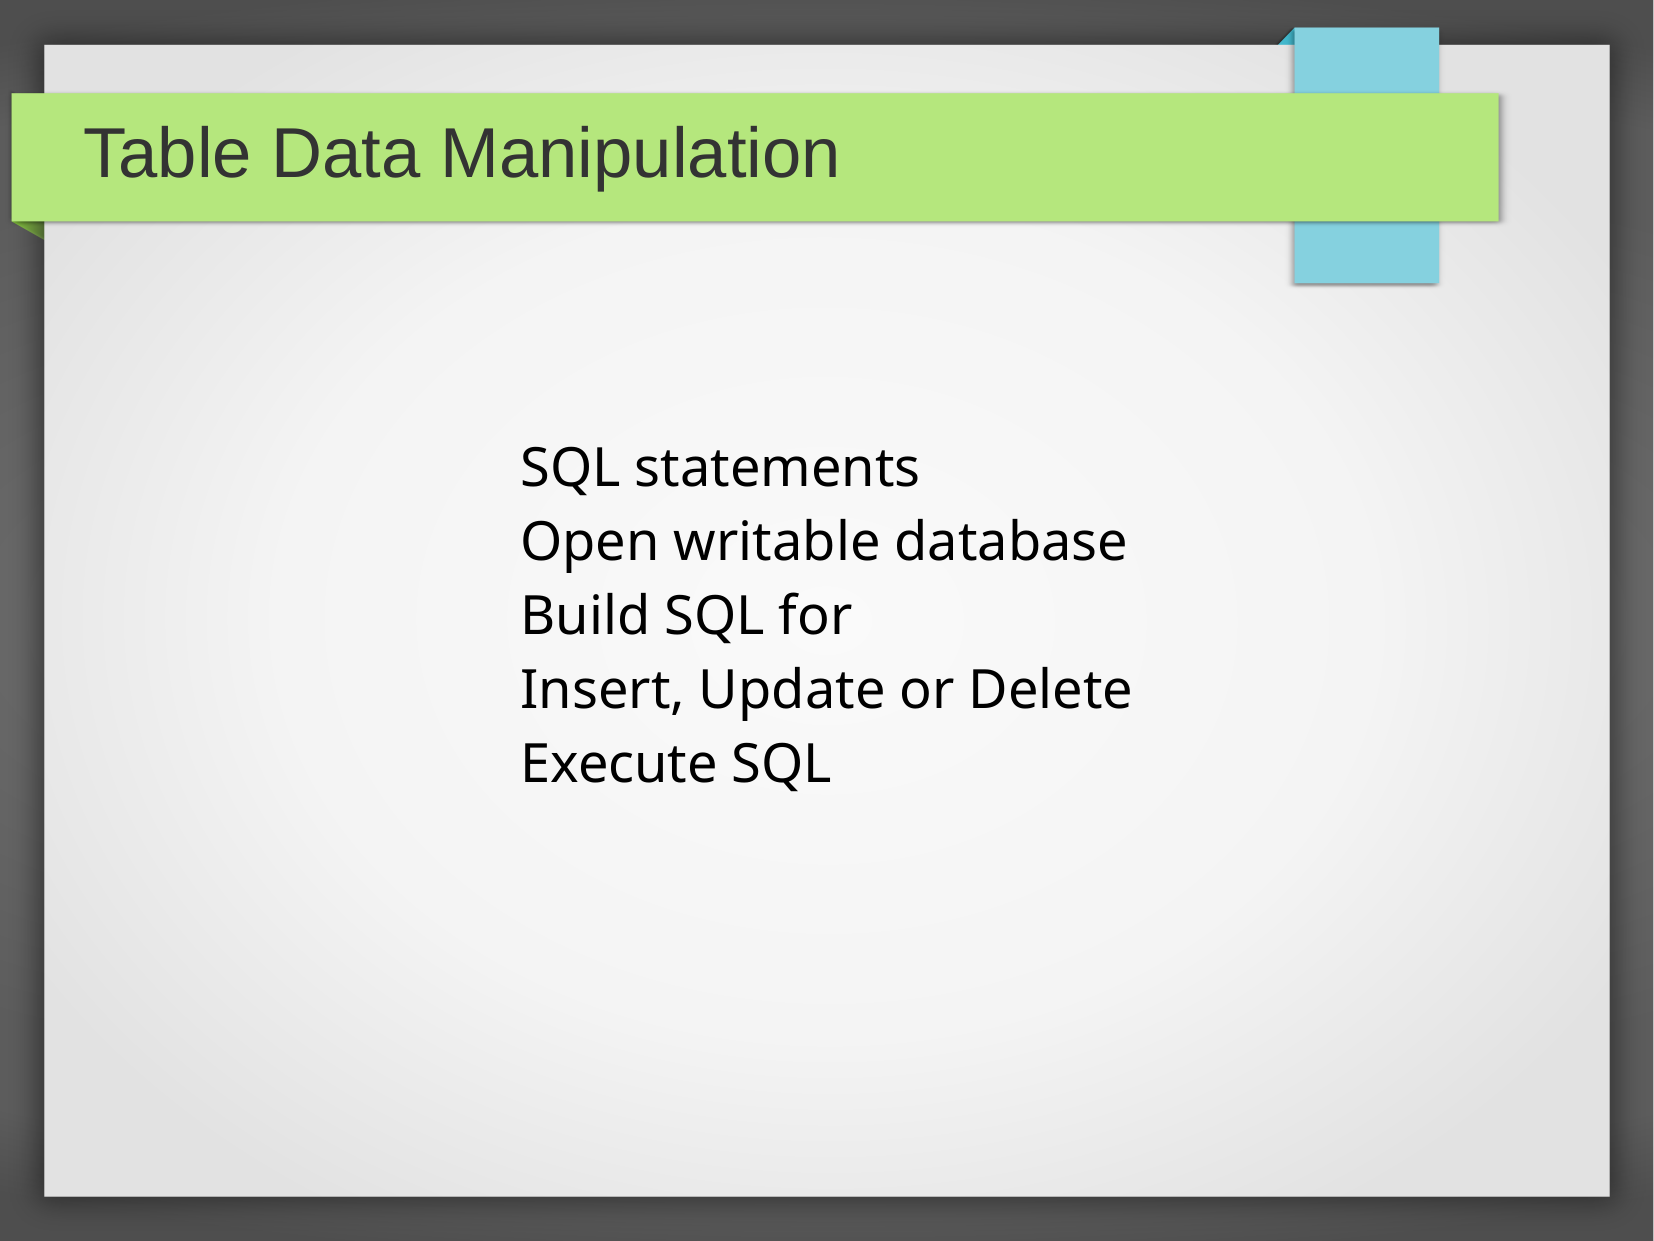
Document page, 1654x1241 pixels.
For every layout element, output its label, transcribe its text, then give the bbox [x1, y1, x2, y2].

title Table Data Manipulation [83, 49, 1572, 257]
picture [0, 0, 1654, 1241]
text_box SQL statements Open writable database Build SQL for Insert, Update or Delete Execute SQL [83, 290, 1572, 1010]
